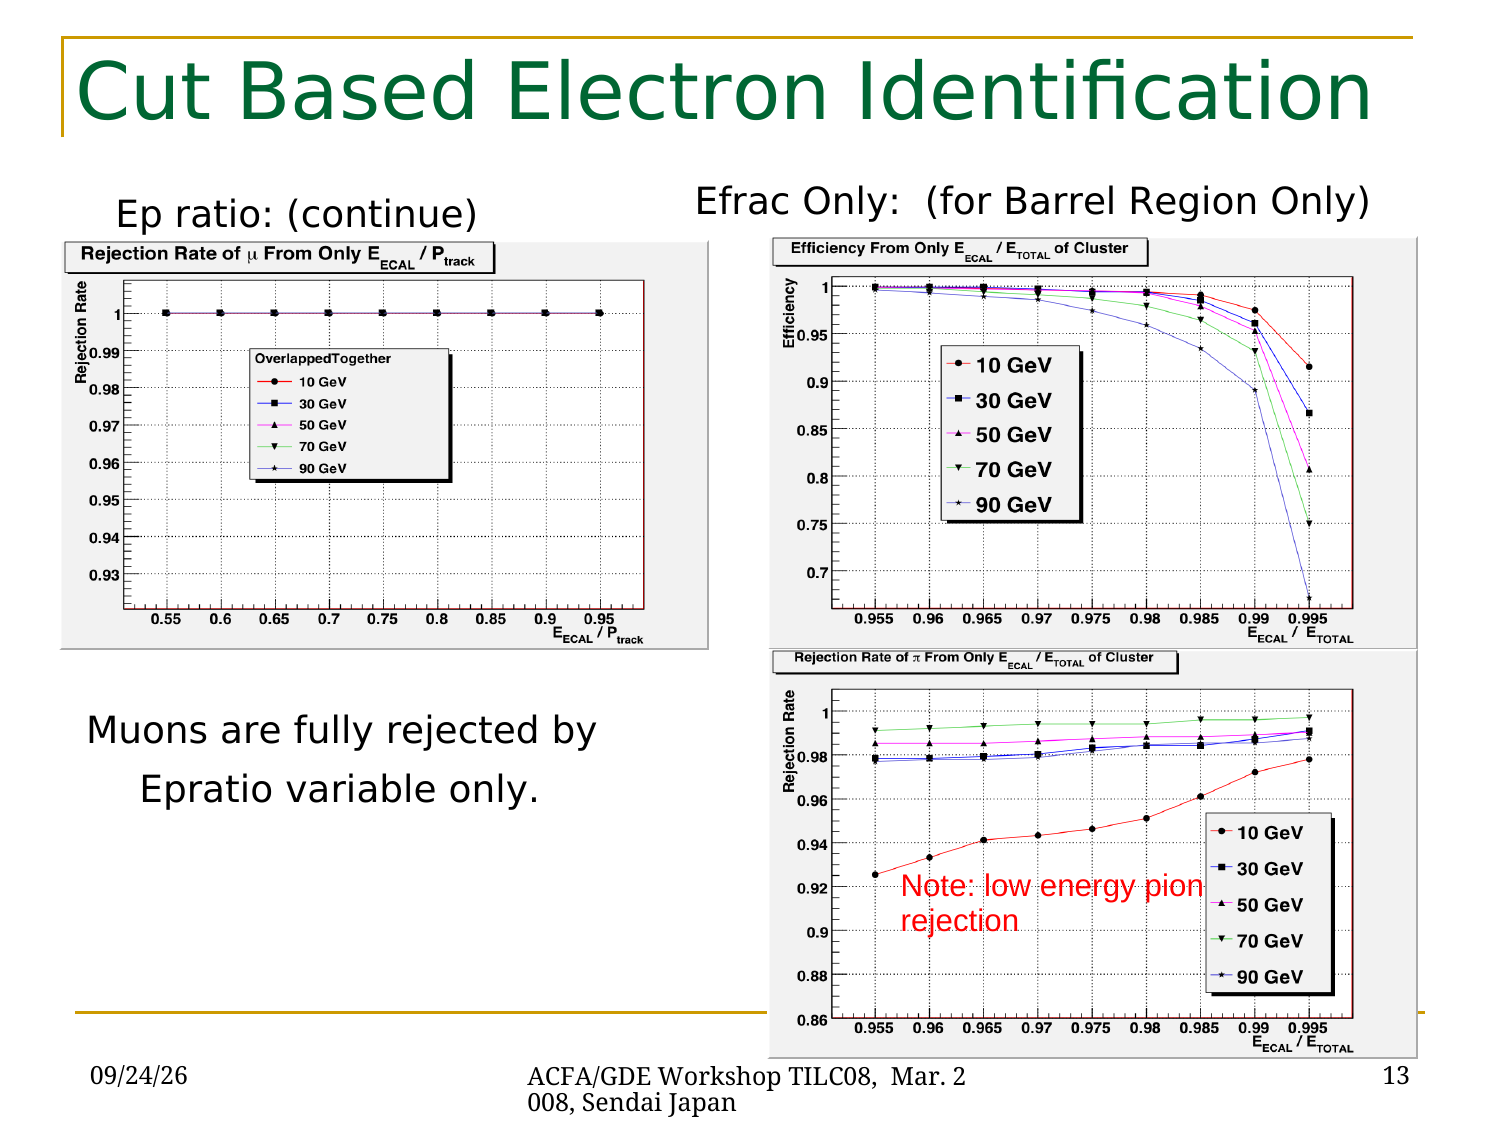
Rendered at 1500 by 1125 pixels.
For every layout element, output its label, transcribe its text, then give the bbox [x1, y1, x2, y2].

picture [767, 236, 1418, 1059]
text_box Note: low energy pion rejection [885, 860, 1241, 949]
list Efrac Only: (for Barrel Region Only) [638, 178, 1412, 272]
title Cut Based Electron Identification [75, 5, 1500, 178]
list Muons are fully rejected by Epratio variable only. [29, 708, 650, 945]
picture [59, 240, 709, 650]
list Ep ratio: (continue) [59, 177, 591, 304]
